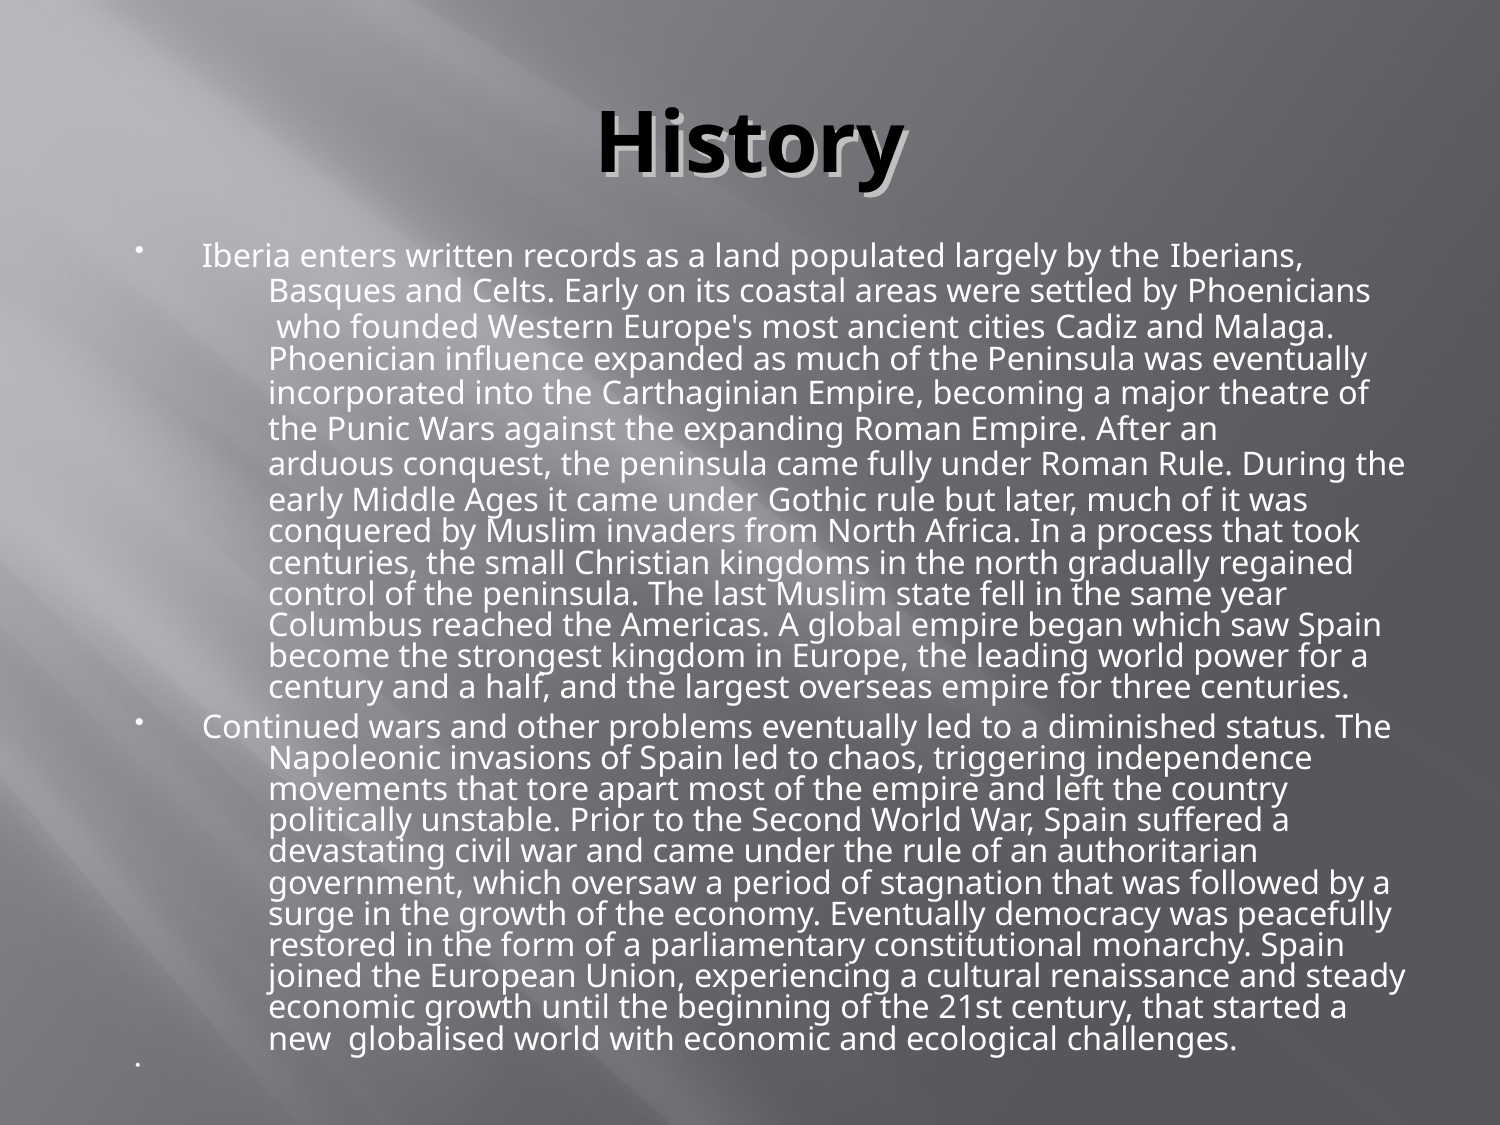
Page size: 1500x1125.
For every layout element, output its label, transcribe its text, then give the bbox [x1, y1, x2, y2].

title History [75, 45, 1426, 233]
list Iberia enters written records as a land populated largely by the Iberians, Basques and Celts. Early on its coastal areas were settled by Phoenicians who founded Western Europe's most ancient cities Cadiz and Malaga. Phoenician influence expanded as much of the Peninsula was eventually incorporated into the Carthaginian Empire, becoming a major theatre of the Punic Wars against the expanding Roman Empire. After an arduous conquest, the peninsula came fully under Roman Rule. During the early Middle Ages it came under Gothic rule but later, much of it was conquered by Muslim invaders from North Africa. In a process that took centuries, the small Christian kingdoms in the north gradually regained control of the peninsula. The last Muslim state fell in the same year Columbus reached the Americas. A global empire began which saw Spain become the strongest kingdom in Europe, the leading world power for a century and a half, and the largest overseas empire for three centuries. Continued wars and other problems eventually led to a diminished status. The Napoleonic invasions of Spain led to chaos, triggering independence movements that tore apart most of the empire and left the country politically unstable. Prior to the Second World War, Spain suffered a devastating civil war and came under the rule of an authoritarian government, which oversaw a period of stagnation that was followed by a surge in the growth of the economy. Eventually democracy was peacefully restored in the form of a parliamentary constitutional monarchy. Spain joined the European Union, experiencing a cultural renaissance and steady economic growth until the beginning of the 21st century, that started a new globalised world with economic and ecological challenges. [76, 231, 1427, 1125]
